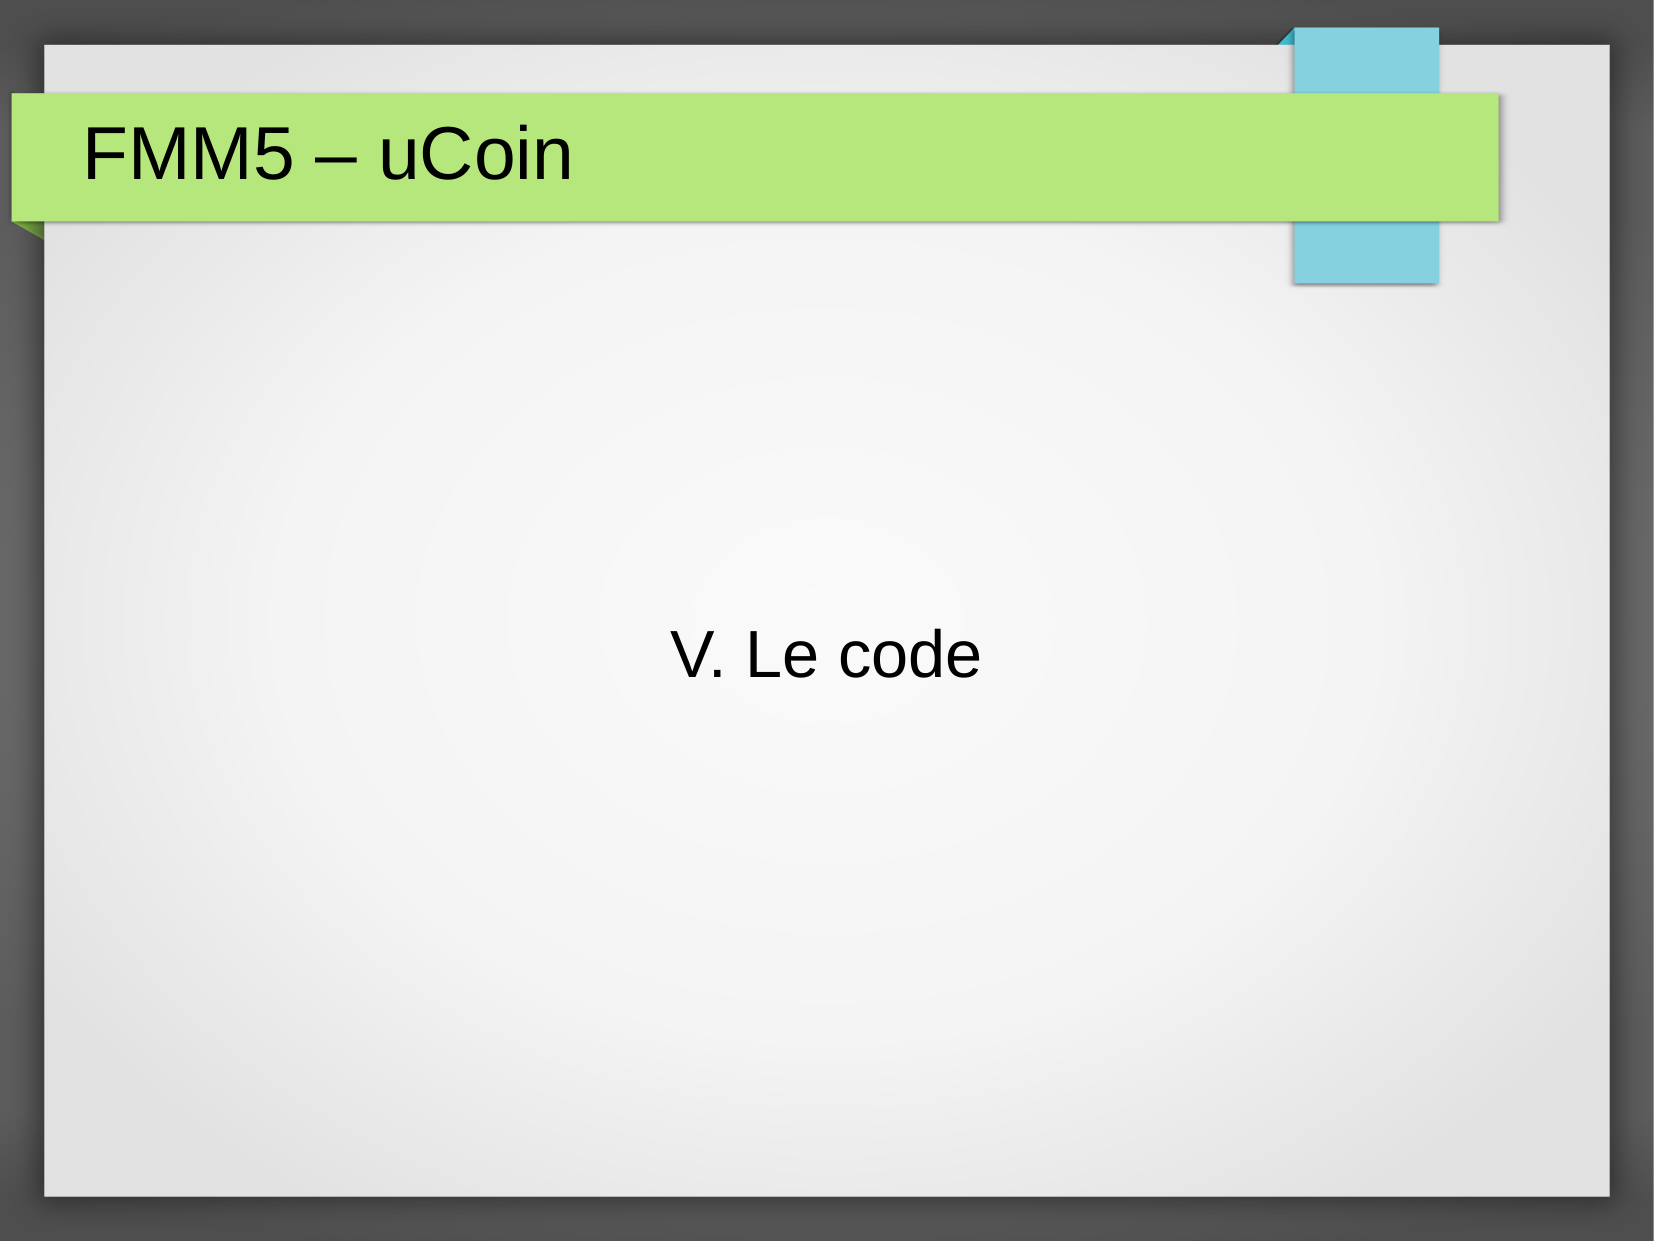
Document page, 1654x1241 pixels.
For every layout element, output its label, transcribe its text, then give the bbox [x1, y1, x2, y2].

subtitle V. Le code [82, 295, 1571, 1015]
picture [0, 0, 1654, 1241]
title FMM5 – uCoin [82, 94, 1264, 213]
